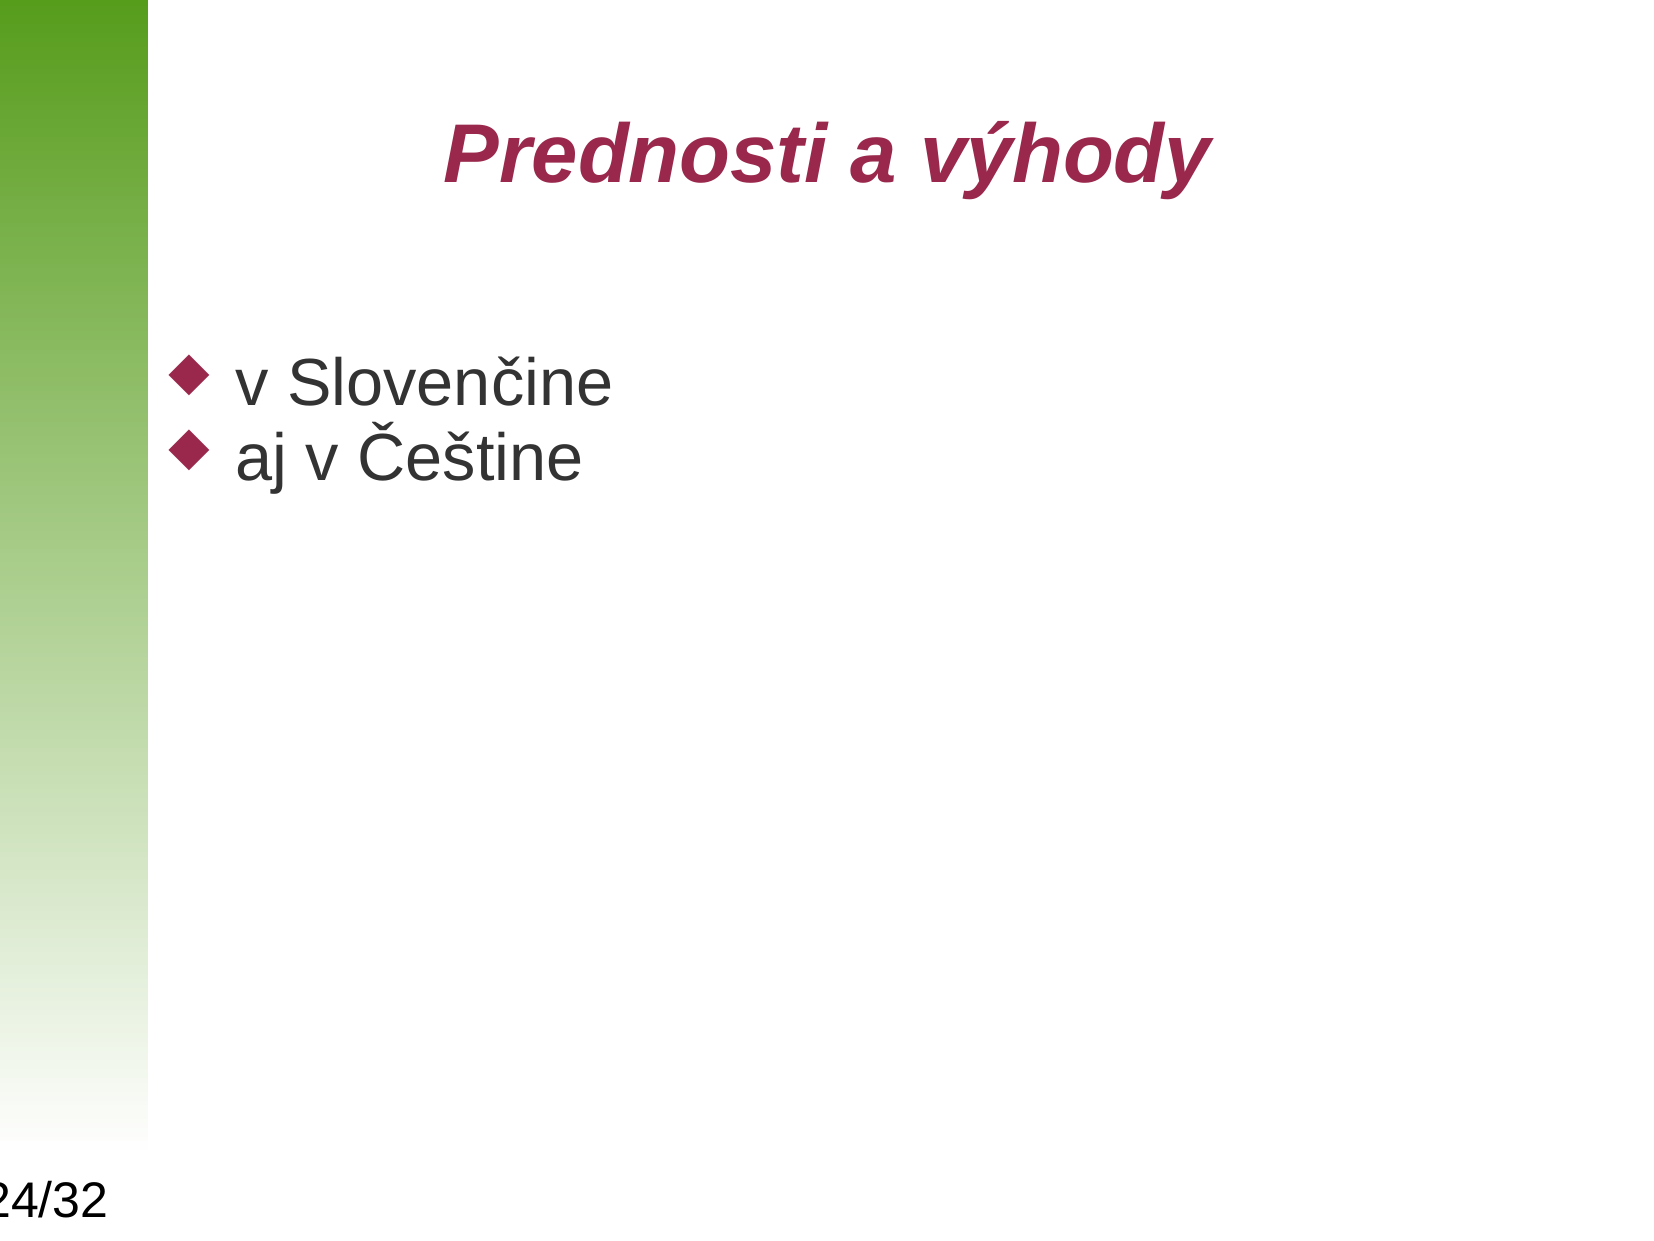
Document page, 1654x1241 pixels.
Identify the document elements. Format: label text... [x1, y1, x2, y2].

title Prednosti a výhody [121, 49, 1534, 257]
list v Slovenčine aj v Češtine [152, 344, 1534, 1127]
